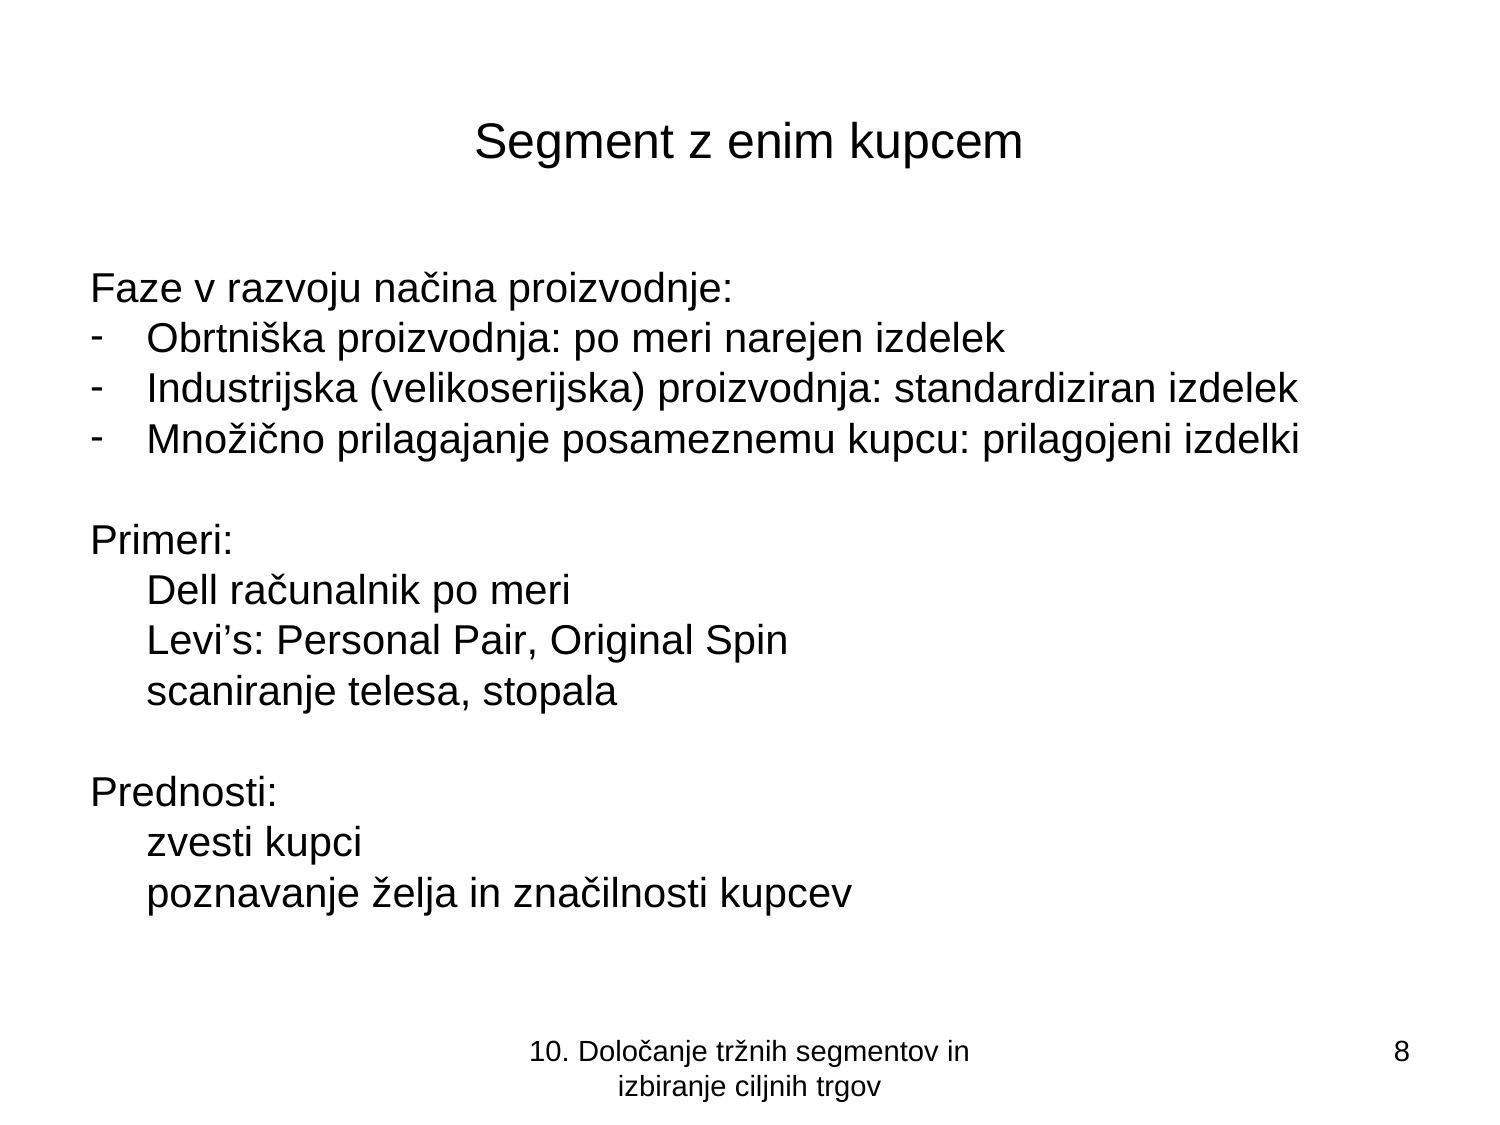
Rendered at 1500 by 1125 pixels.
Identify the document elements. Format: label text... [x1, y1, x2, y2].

text_box 10. Določanje tržnih segmentov in izbiranje ciljnih trgov [512, 1024, 988, 1103]
text_box <number> [1074, 1024, 1426, 1103]
list Faze v razvoju načina proizvodnje: Obrtniška proizvodnja: po meri narejen izdelek Industrijska (velikoserijska) proizvodnja: standardiziran izdelek Množično prilagajanje posameznemu kupcu: prilagojeni izdelki Primeri: Dell računalnik po meri Levi’s: Personal Pair, Original Spin scaniranje telesa, stopala Prednosti: zvesti kupci poznavanje želja in značilnosti kupcev [75, 262, 1426, 1006]
title Segment z enim kupcem [75, 45, 1426, 233]
